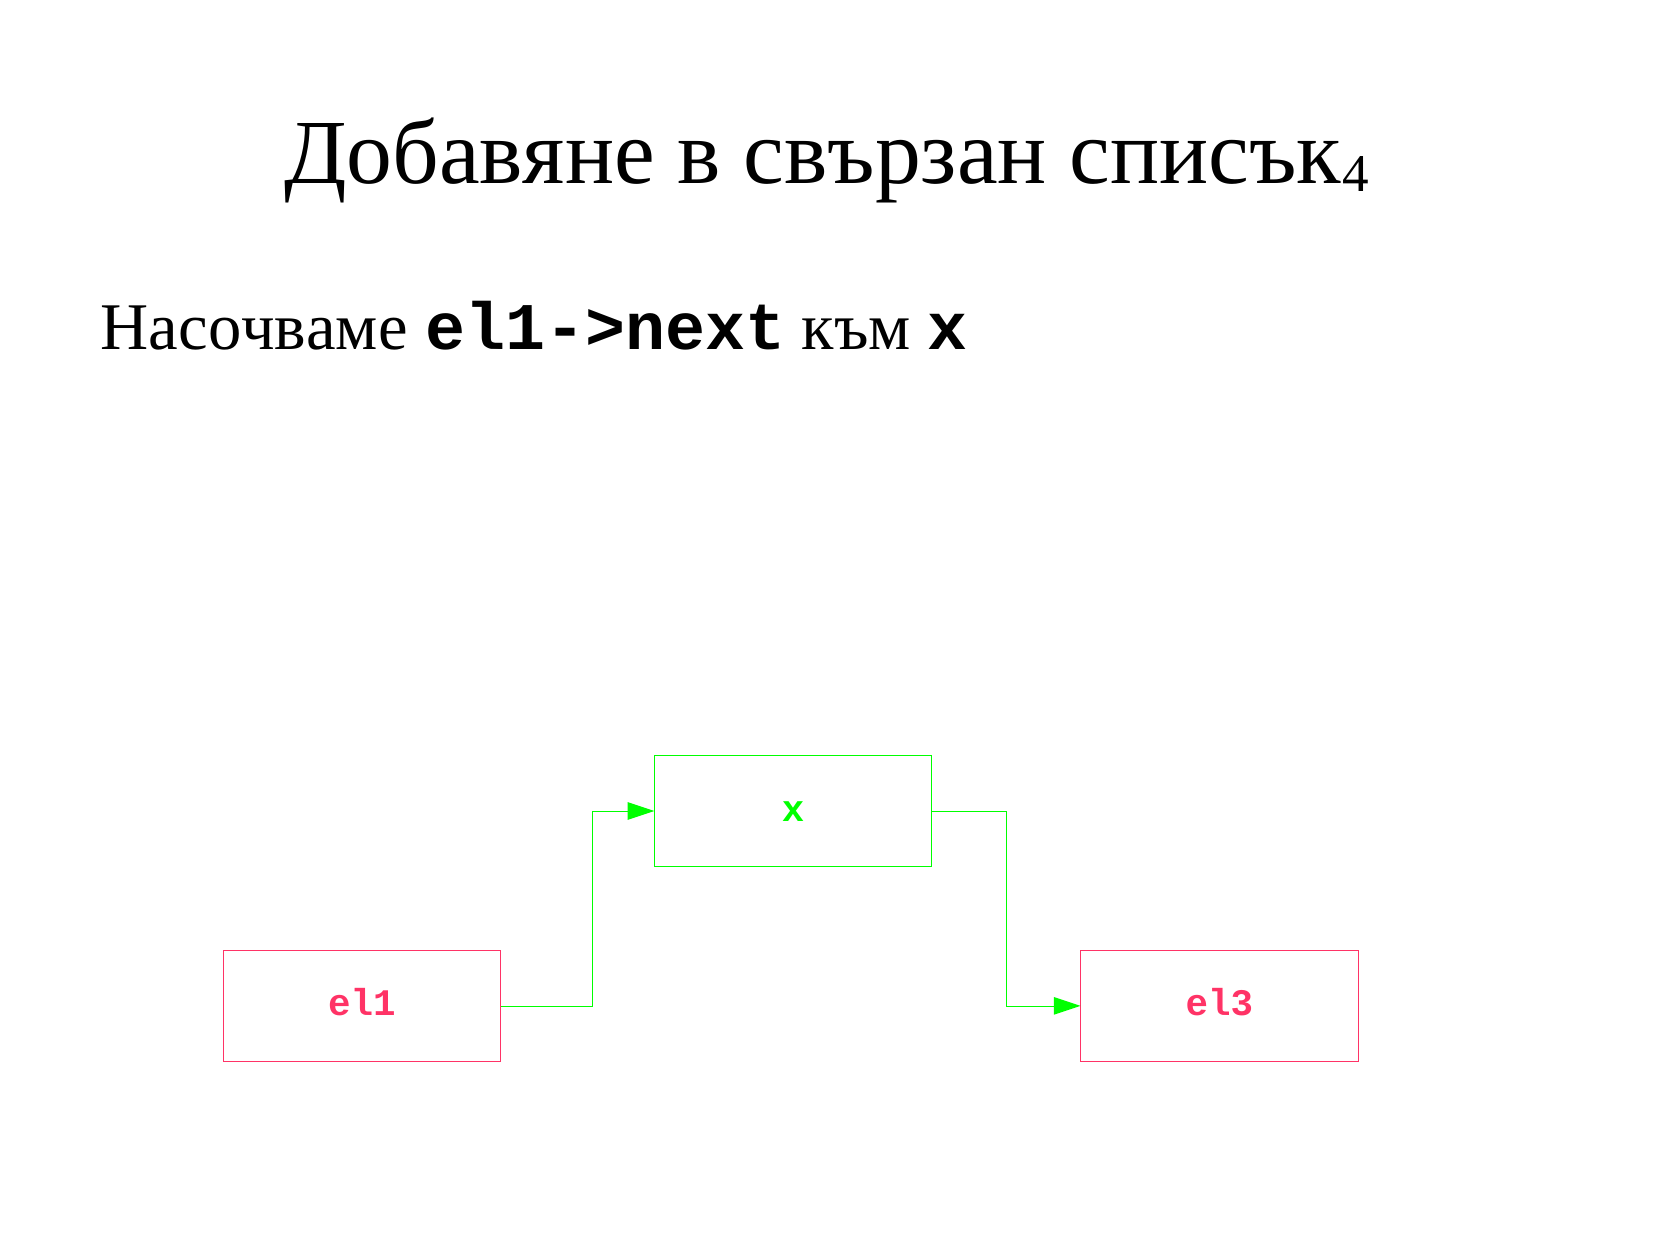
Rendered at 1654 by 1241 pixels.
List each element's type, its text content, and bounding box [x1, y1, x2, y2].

title Добавяне в свързан списък4 [82, 49, 1571, 257]
text_box x [654, 755, 932, 867]
list Насочваме el1->next към x [82, 290, 1571, 1109]
